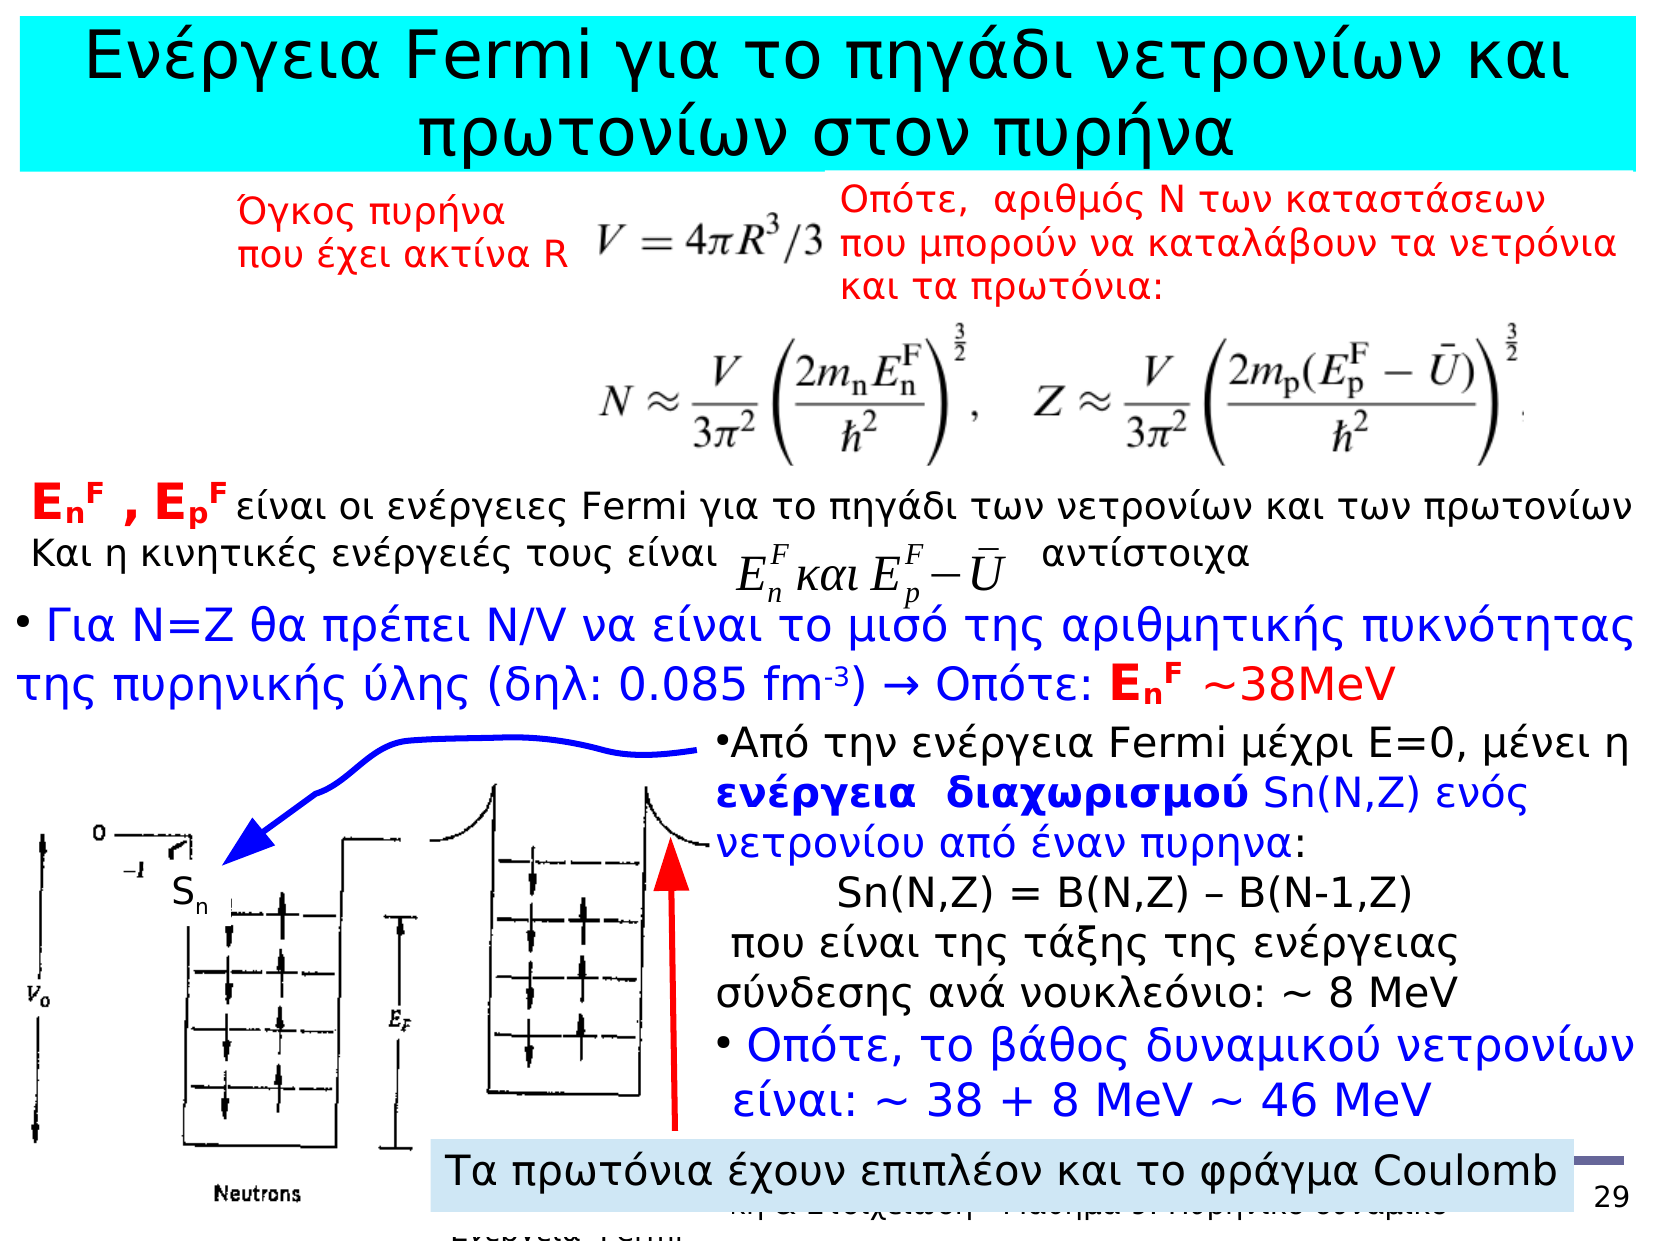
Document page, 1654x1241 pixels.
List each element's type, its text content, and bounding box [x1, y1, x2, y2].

text_box Τα πρωτόνια έχουν επιπλέον και το φράγμα Coulomb [430, 1139, 1574, 1212]
title Ενέργεια Fermi για το πηγάδι νετρονίων και πρωτονίων στον πυρήνα [19, 16, 1636, 172]
text_box Όγκος πυρήνα που έχει ακτίνα R [222, 182, 584, 286]
text_box Οπότε, αριθμός Ν των καταστάσεων που μπορούν να καταλάβουν τα νετρόνια και τα πρωτόνια: [824, 170, 1634, 318]
text_box Από την ενέργεια Fermi μέχρι Ε=0, μένει η ενέργεια διαχωρισμού Sn(N,Z) ενός νετρονίου από έναν πυρηνα: Sn(N,Z) = B(N,Z) – B(N-1,Z) που είναι της τάξης της ενέργειας σύνδεσης ανά νουκλεόνιο: ~ 8 MeV Οπότε, το βάθος δυναμικού νετρονίων είναι: ~ 38 + 8 ΜeV ~ 46 MeV [700, 718, 1654, 1134]
picture [9, 735, 732, 1237]
text_box ΕnF , ΕpF είναι οι ενέργειες Fermi για το πηγάδι των νετρονίων και των πρωτονίων Και η κινητικές ενέργειές τους είναι αντίστοιχα [15, 465, 1650, 587]
text_box Sn [143, 859, 231, 927]
text_box Για Ν=Ζ θα πρέπει Ν/V να είναι το μισό της αριθμητικής πυκνότητας της πυρηνικής ύλης (δηλ: 0.085 fm-3) → Οπότε: ΕnF ~38MeV [0, 587, 1654, 718]
picture [426, 212, 1524, 465]
chart [720, 536, 1021, 587]
